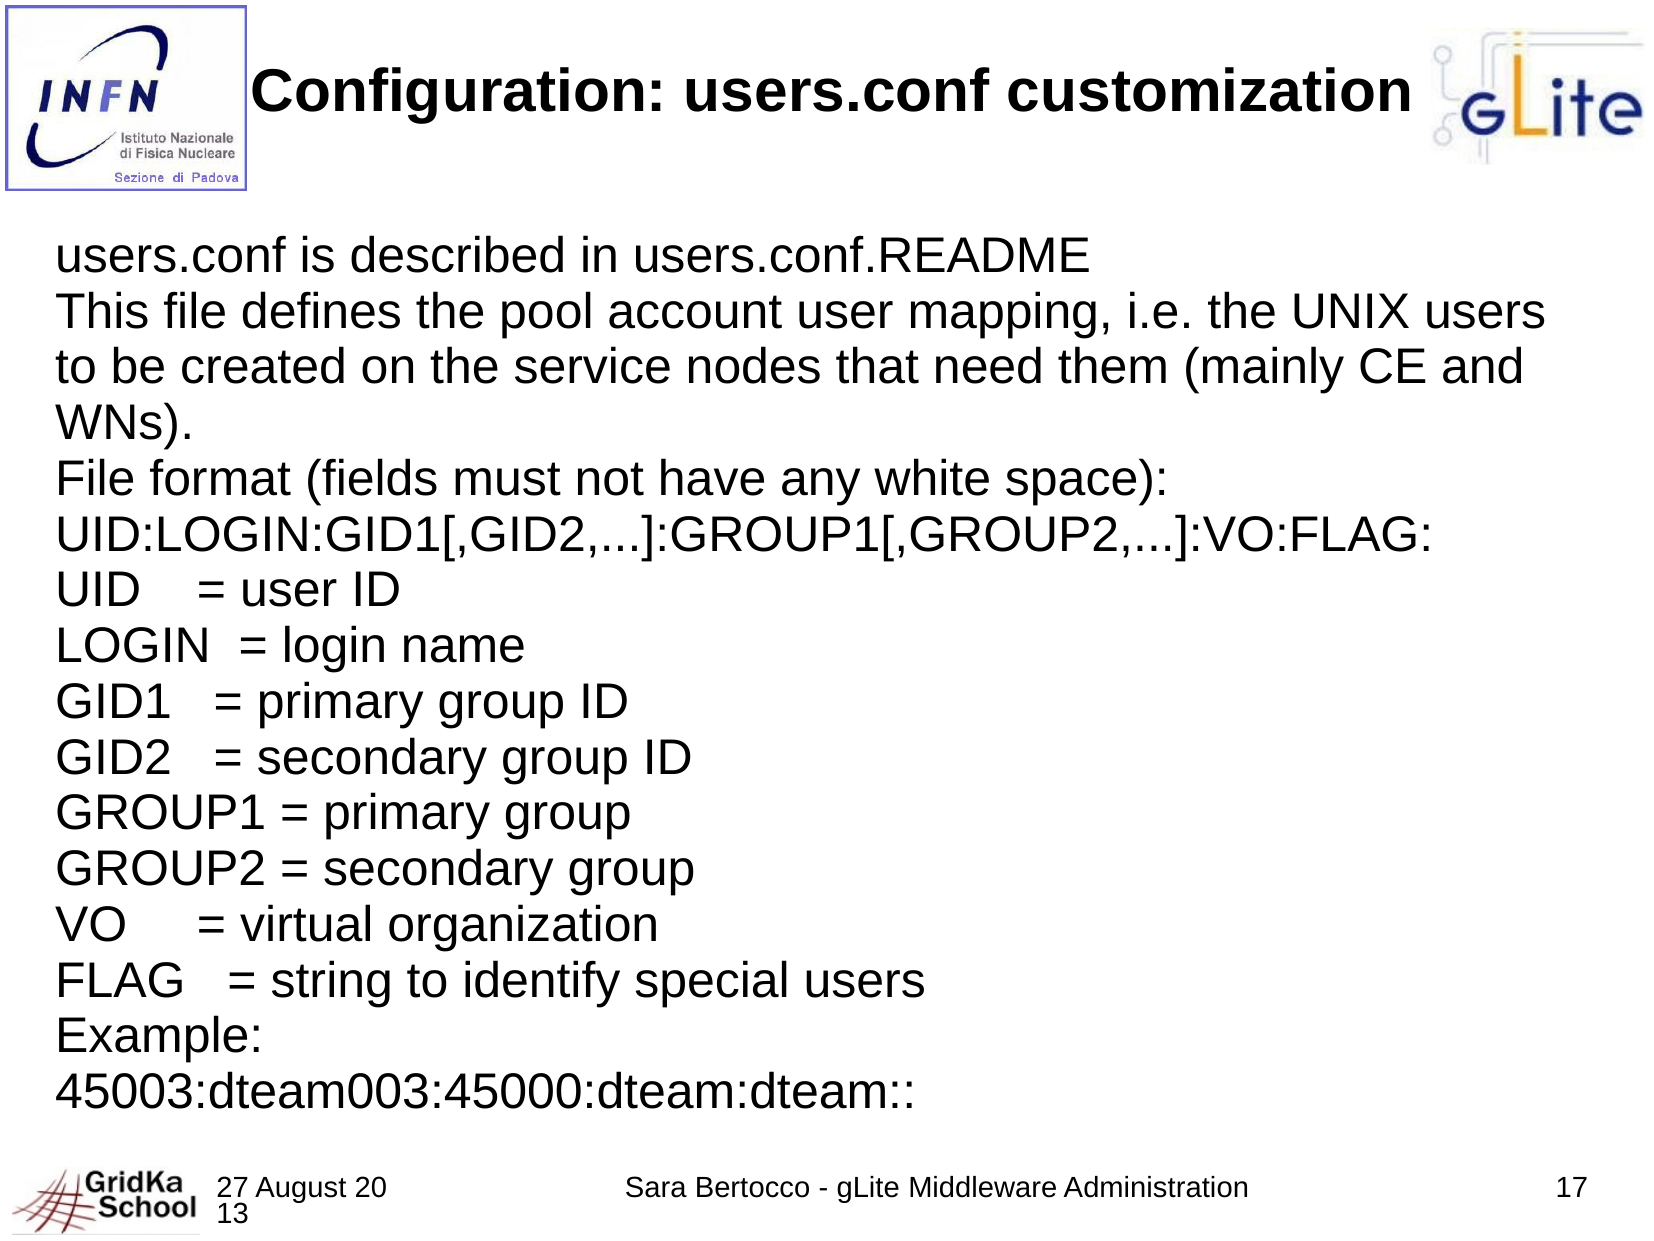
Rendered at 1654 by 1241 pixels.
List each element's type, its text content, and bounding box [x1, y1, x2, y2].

picture [5, 5, 247, 191]
picture [12, 1166, 200, 1235]
text_box users.conf is described in users.conf.README This file defines the pool account user mapping, i.e. the UNIX users to be created on the service nodes that need them (mainly CE and WNs). File format (fields must not have any white space): UID:LOGIN:GID1[,GID2,...]:GROUP1[,GROUP2,...]:VO:FLAG: UID = user ID LOGIN = login name GID1 = primary group ID GID2 = secondary group ID GROUP1 = primary group GROUP2 = secondary group VO = virtual organization FLAG = string to identify special users Example: 45003:dteam003:45000:dteam:dteam:: [4, 219, 1577, 1127]
title Configuration: users.conf customization [0, 0, 1645, 181]
picture [1430, 28, 1645, 165]
